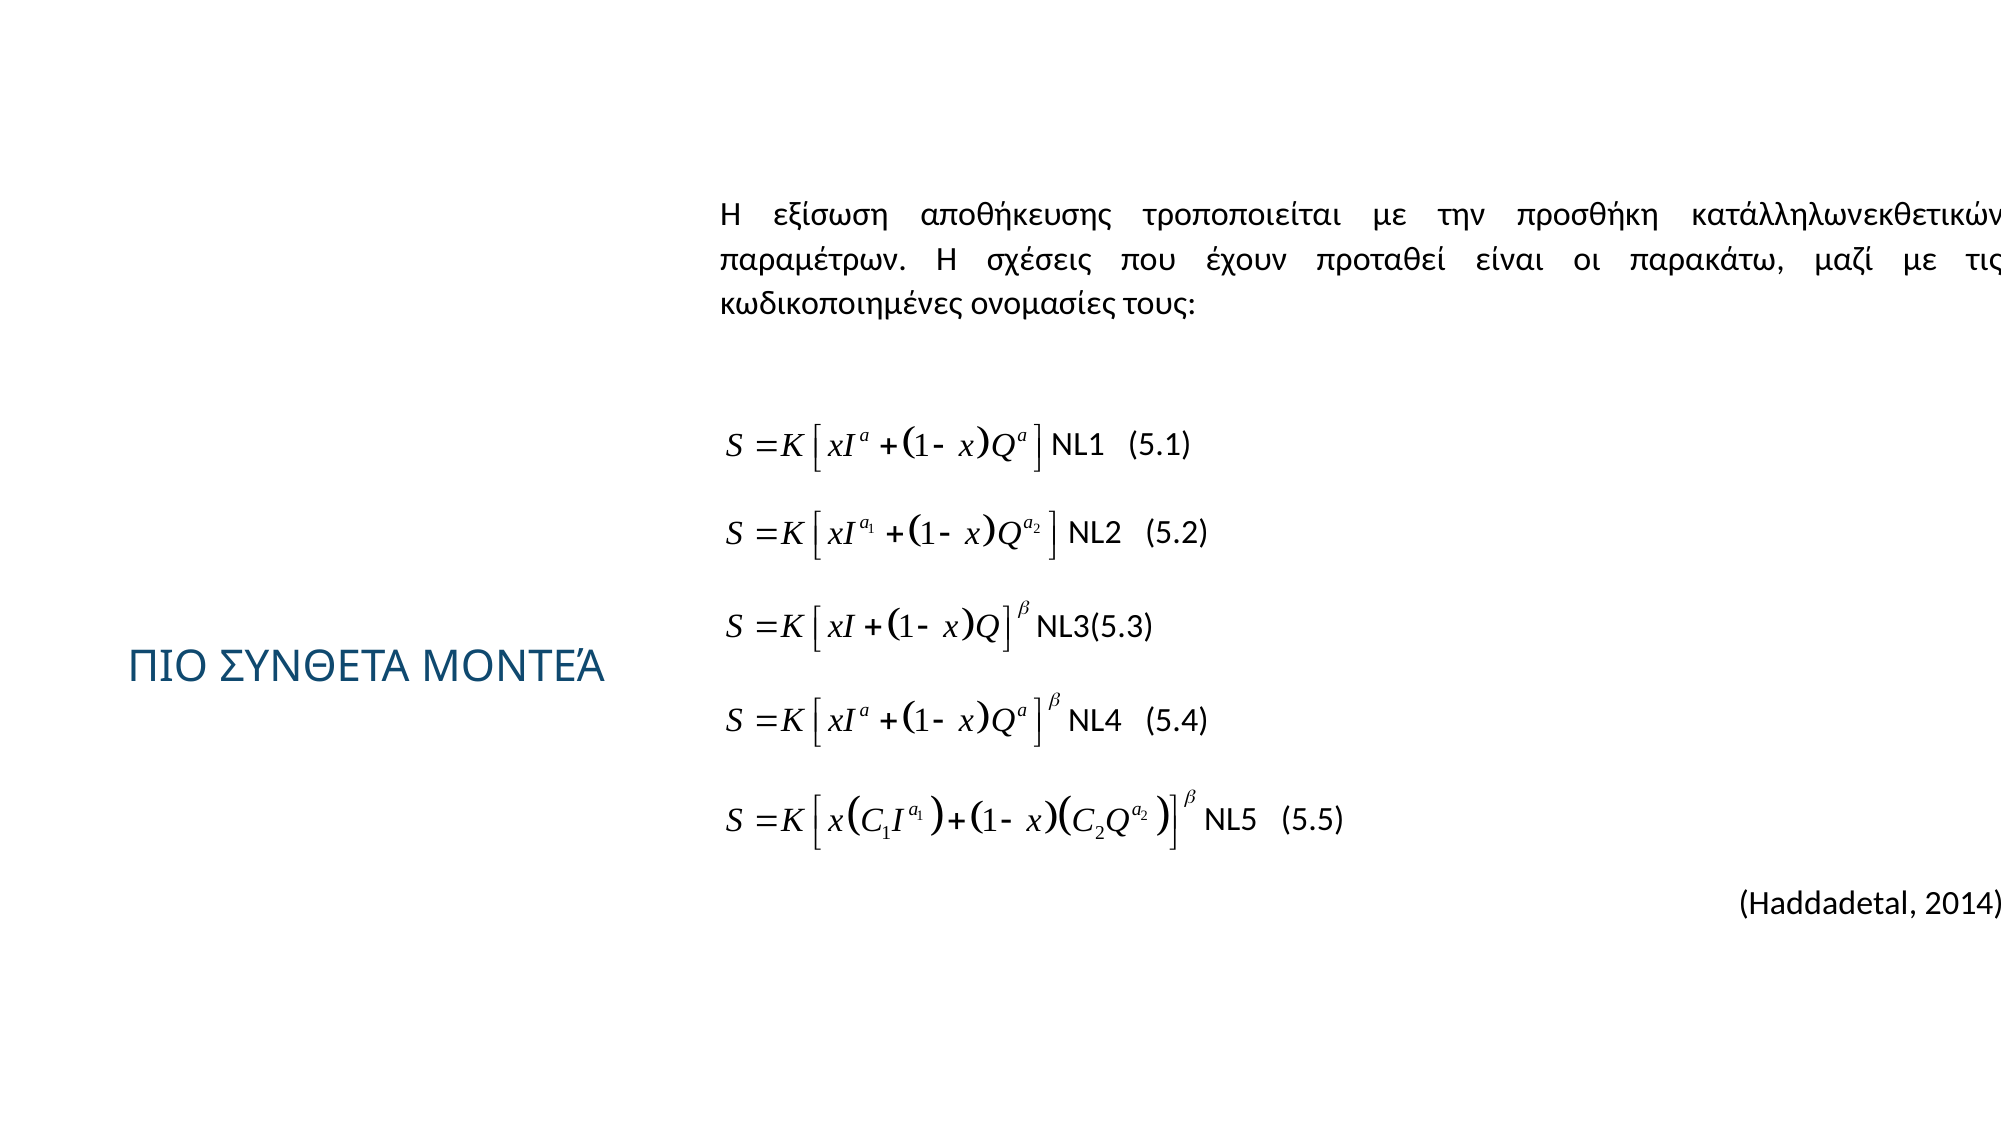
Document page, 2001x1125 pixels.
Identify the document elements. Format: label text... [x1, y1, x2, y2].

subtitle ΠΙΟ ΣΥΝΘΕΤΑ ΜΟΝΤΕΆ [112, 630, 1163, 950]
picture [719, 192, 2000, 951]
